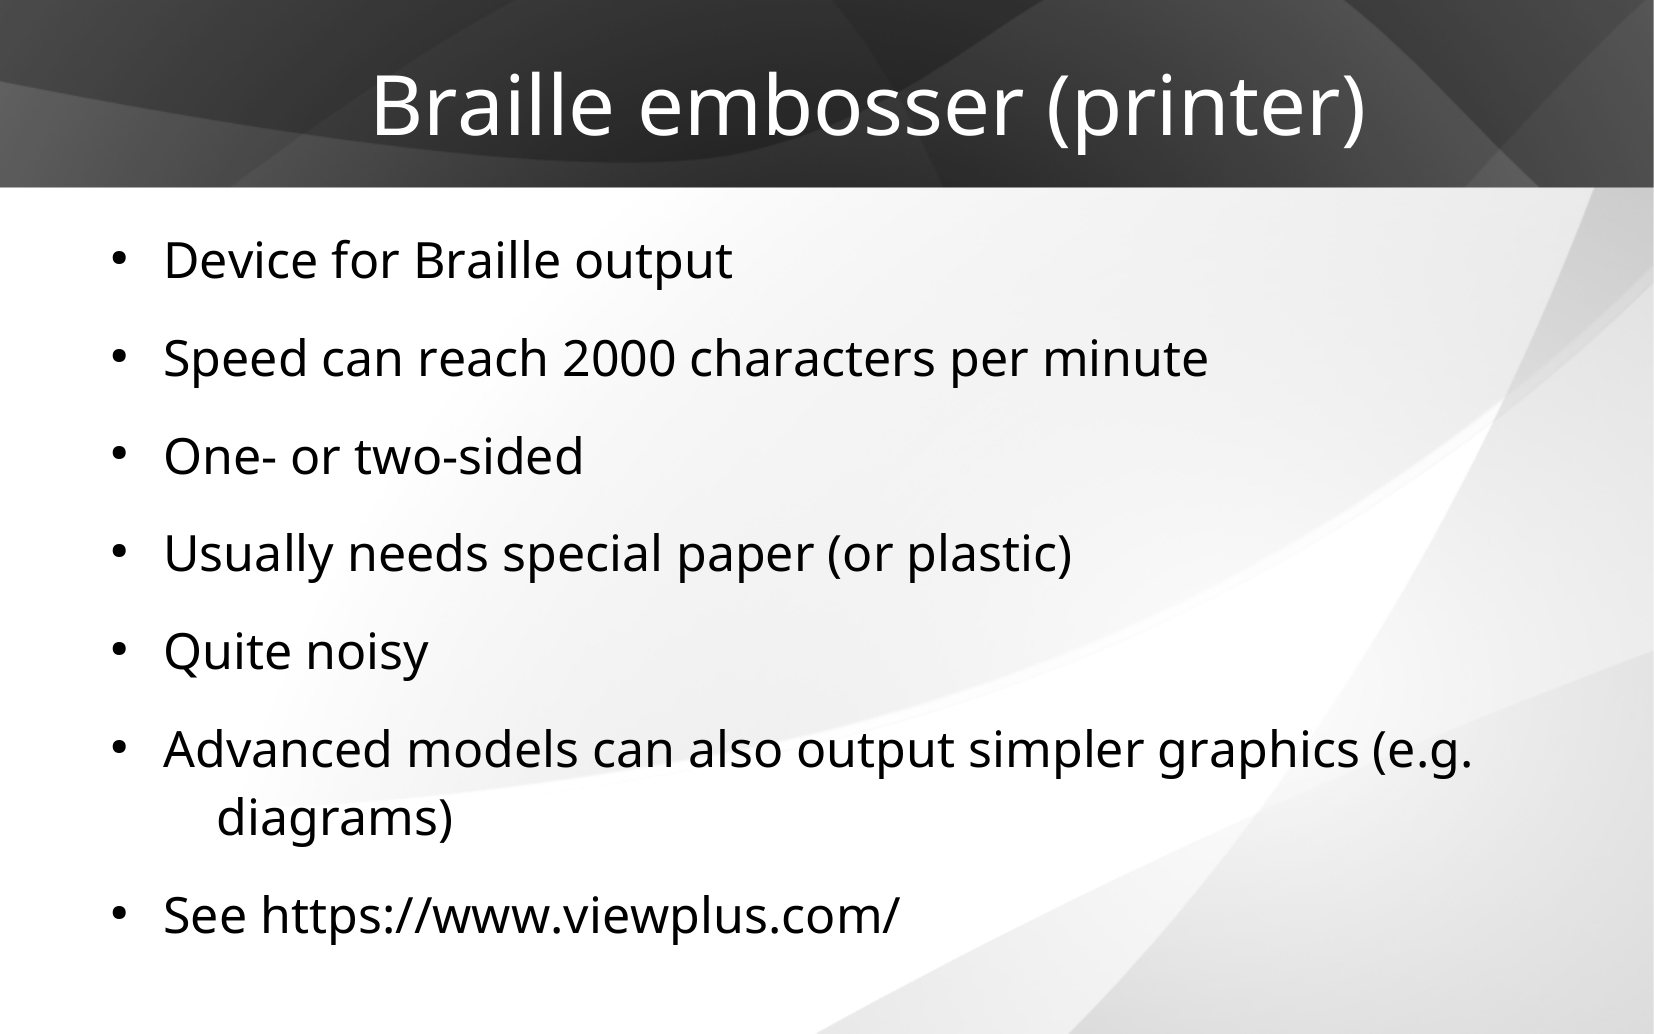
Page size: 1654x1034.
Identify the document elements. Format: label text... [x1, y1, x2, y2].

title Braille embosser (printer) [124, 0, 1613, 208]
list Device for Braille output Speed can reach 2000 characters per minute One- or two-sided Usually needs special paper (or plastic) Quite noisy Advanced models can also output simpler graphics (e.g. diagrams) See https://www.viewplus.com/ [75, 225, 1613, 1013]
picture [0, 0, 1654, 1034]
